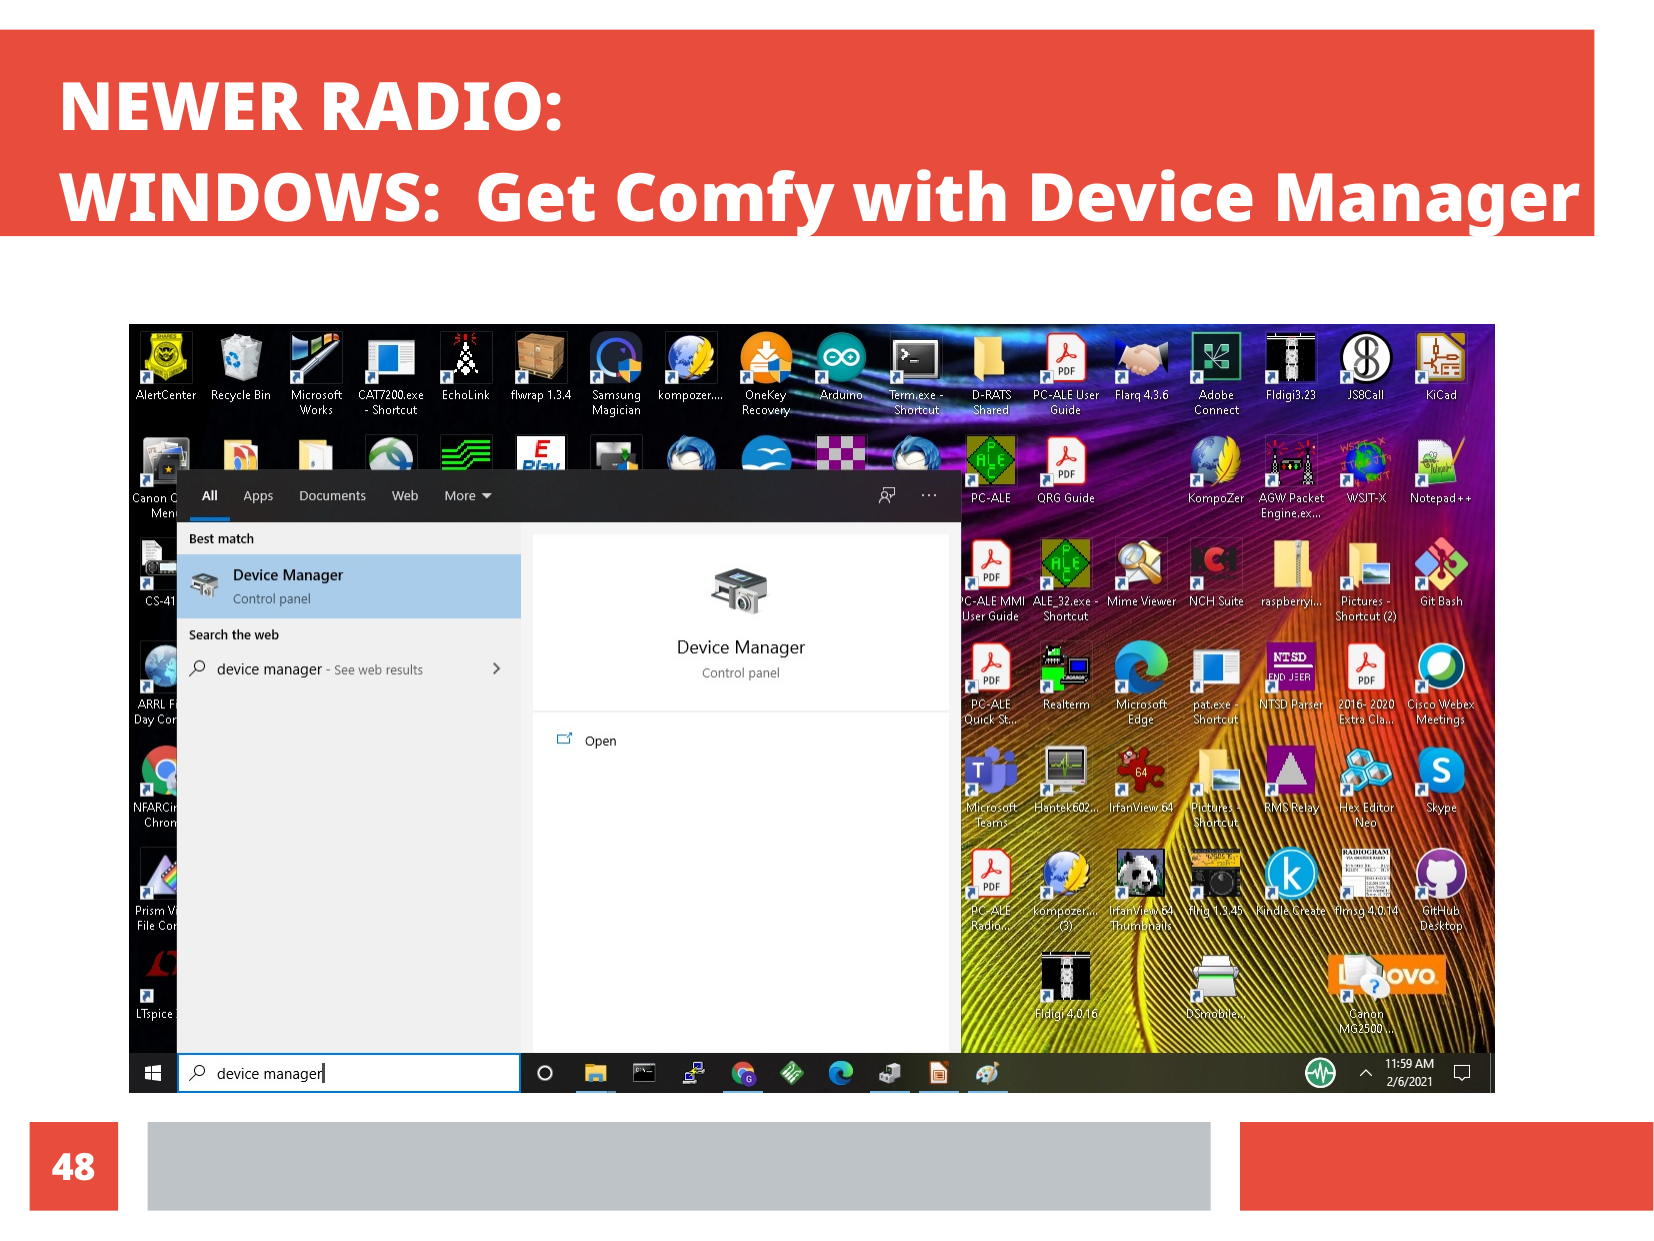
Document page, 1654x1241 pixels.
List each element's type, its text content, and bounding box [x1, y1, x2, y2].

title NEWER RADIO: WINDOWS: Get Comfy with Device Manager [59, 59, 1595, 207]
picture [129, 324, 1495, 1093]
